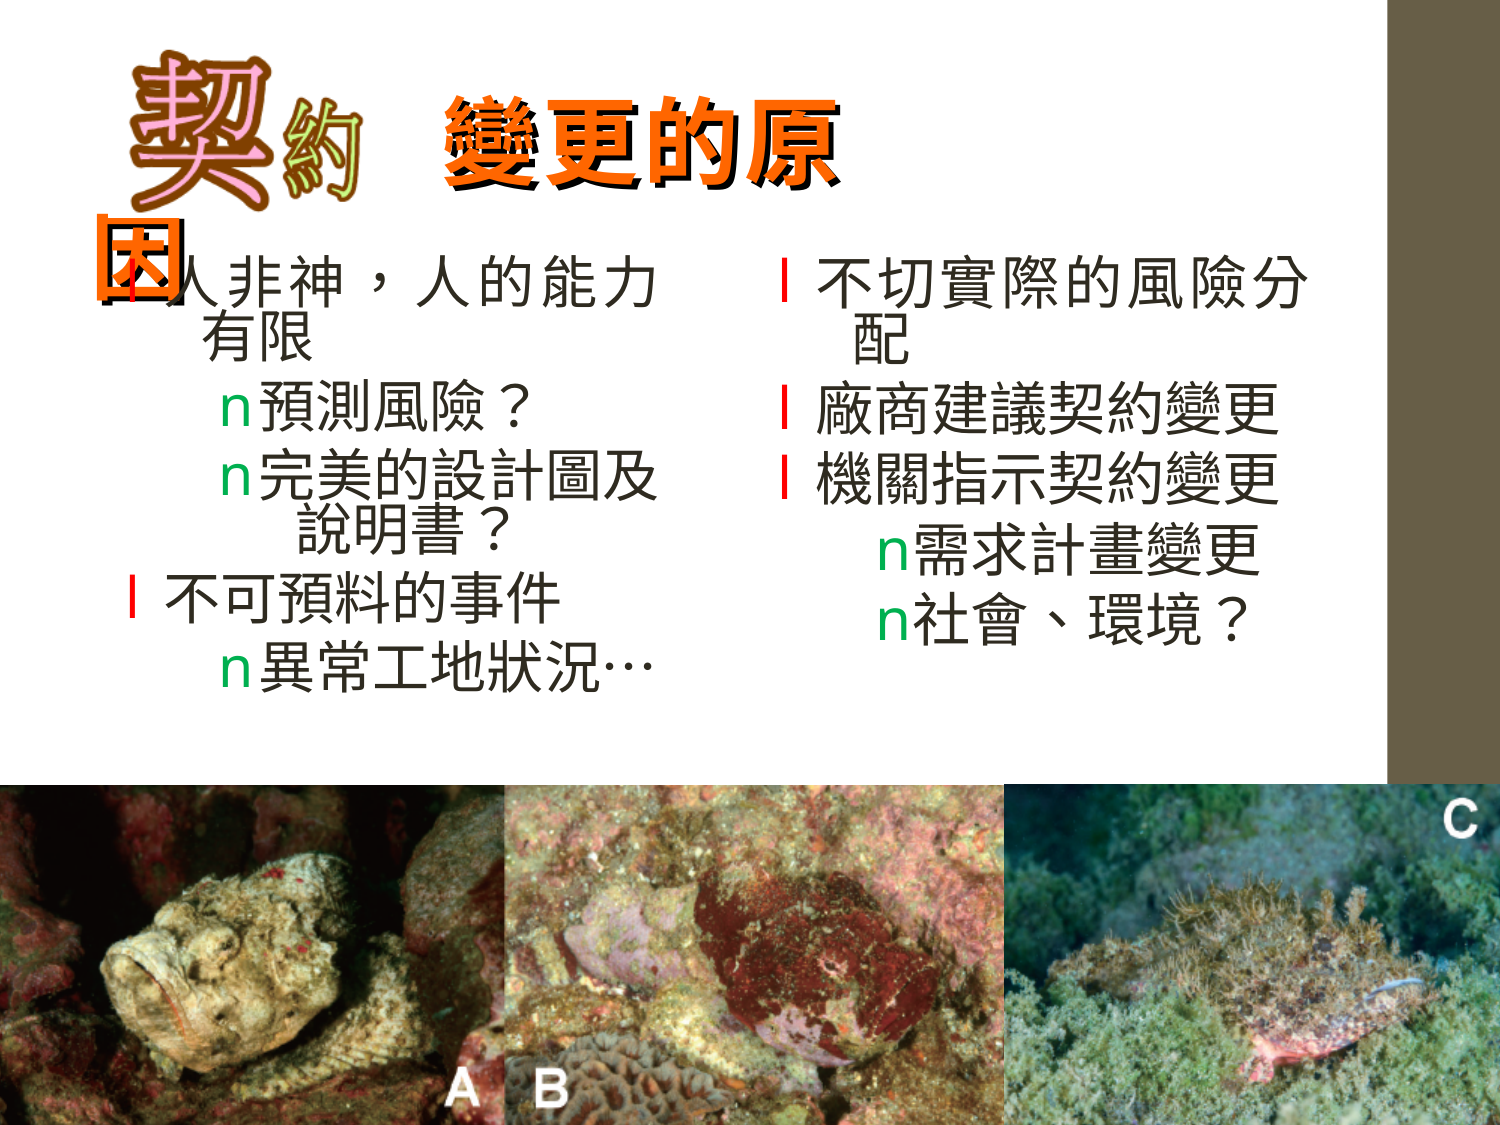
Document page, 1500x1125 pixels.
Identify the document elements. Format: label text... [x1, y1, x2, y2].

list 不切實際的風險分配 廠商建議契約變更 機關指示契約變更 需求計畫變更 社會、環境？ [725, 251, 1326, 785]
picture [108, 42, 376, 218]
picture [0, 784, 1500, 1125]
list 人非神，人的能力有限 預測風險？ 完美的設計圖及說明書？ 不可預料的事件 異常工地狀況… [75, 251, 676, 717]
title 變更的原因 [75, 45, 1326, 233]
